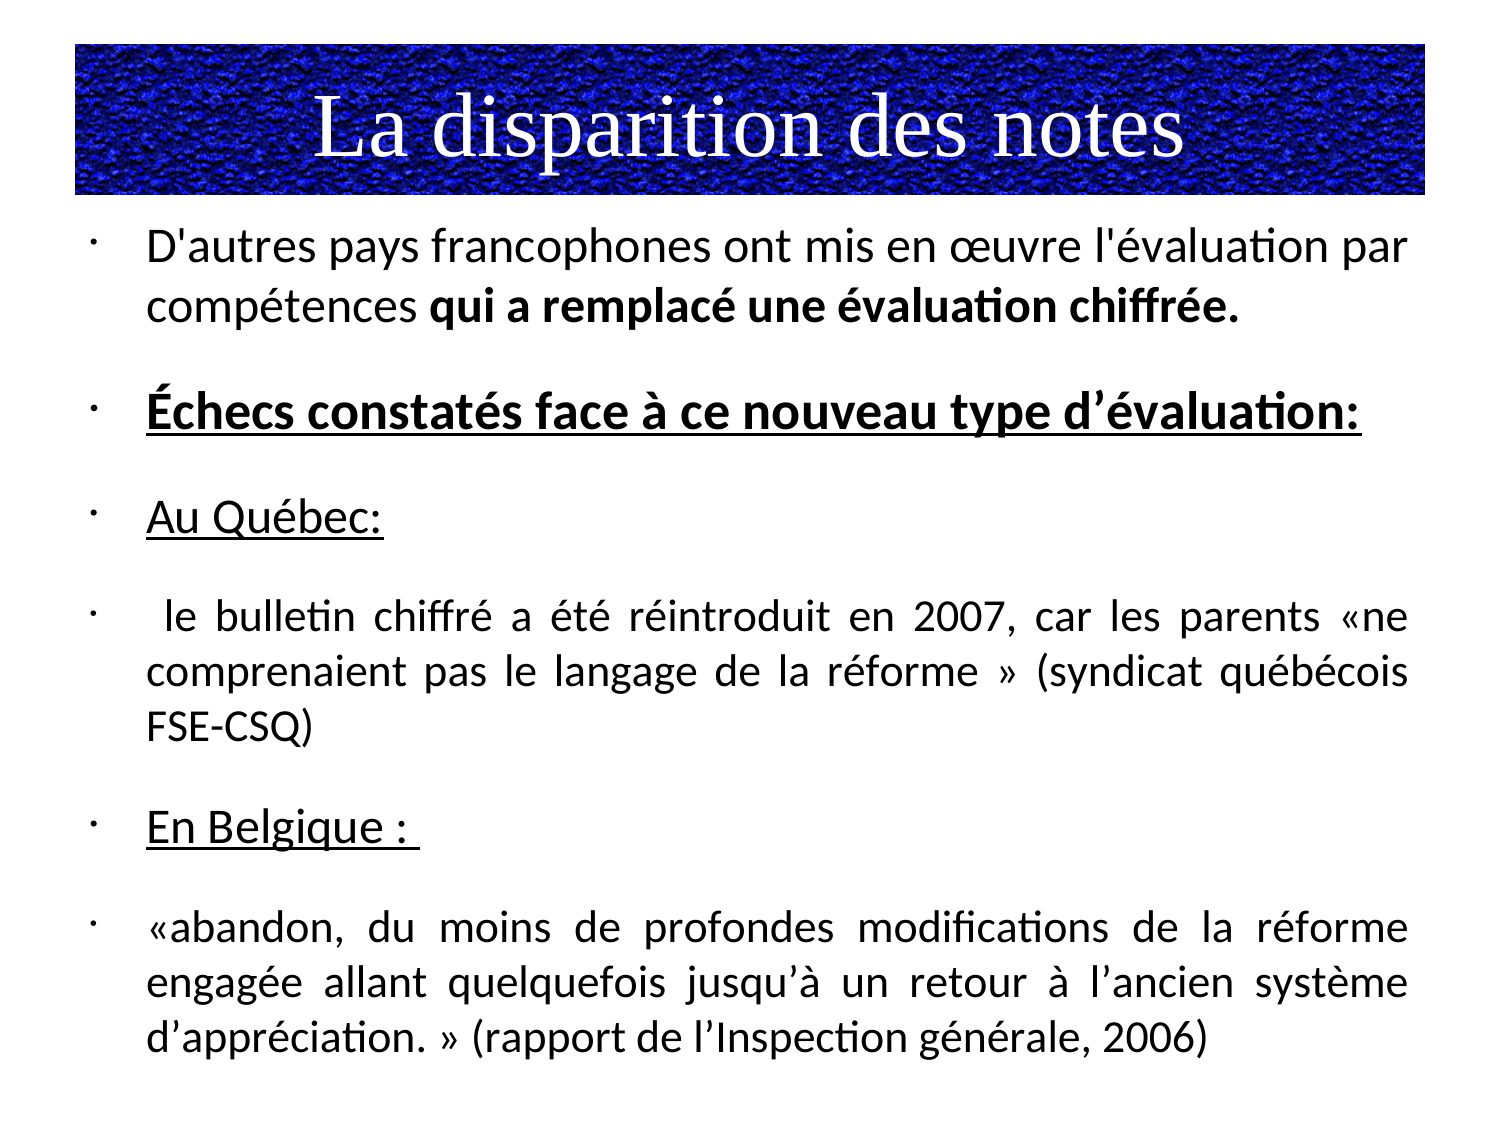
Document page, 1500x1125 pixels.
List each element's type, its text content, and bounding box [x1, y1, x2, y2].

list D'autres pays francophones ont mis en œuvre l'évaluation par compétences qui a remplacé une évaluation chiffrée. Échecs constatés face à ce nouveau type d’évaluation: Au Québec: le bulletin chiffré a été réintroduit en 2007, car les parents «ne comprenaient pas le langage de la réforme » (syndicat québécois FSE-CSQ) En Belgique : «abandon, du moins de profondes modifications de la réforme engagée allant quelquefois jusqu’à un retour à l’ancien système d’appréciation. » (rapport de l’Inspection générale, 2006) [75, 204, 1425, 1072]
title La disparition des notes [75, 44, 1425, 195]
